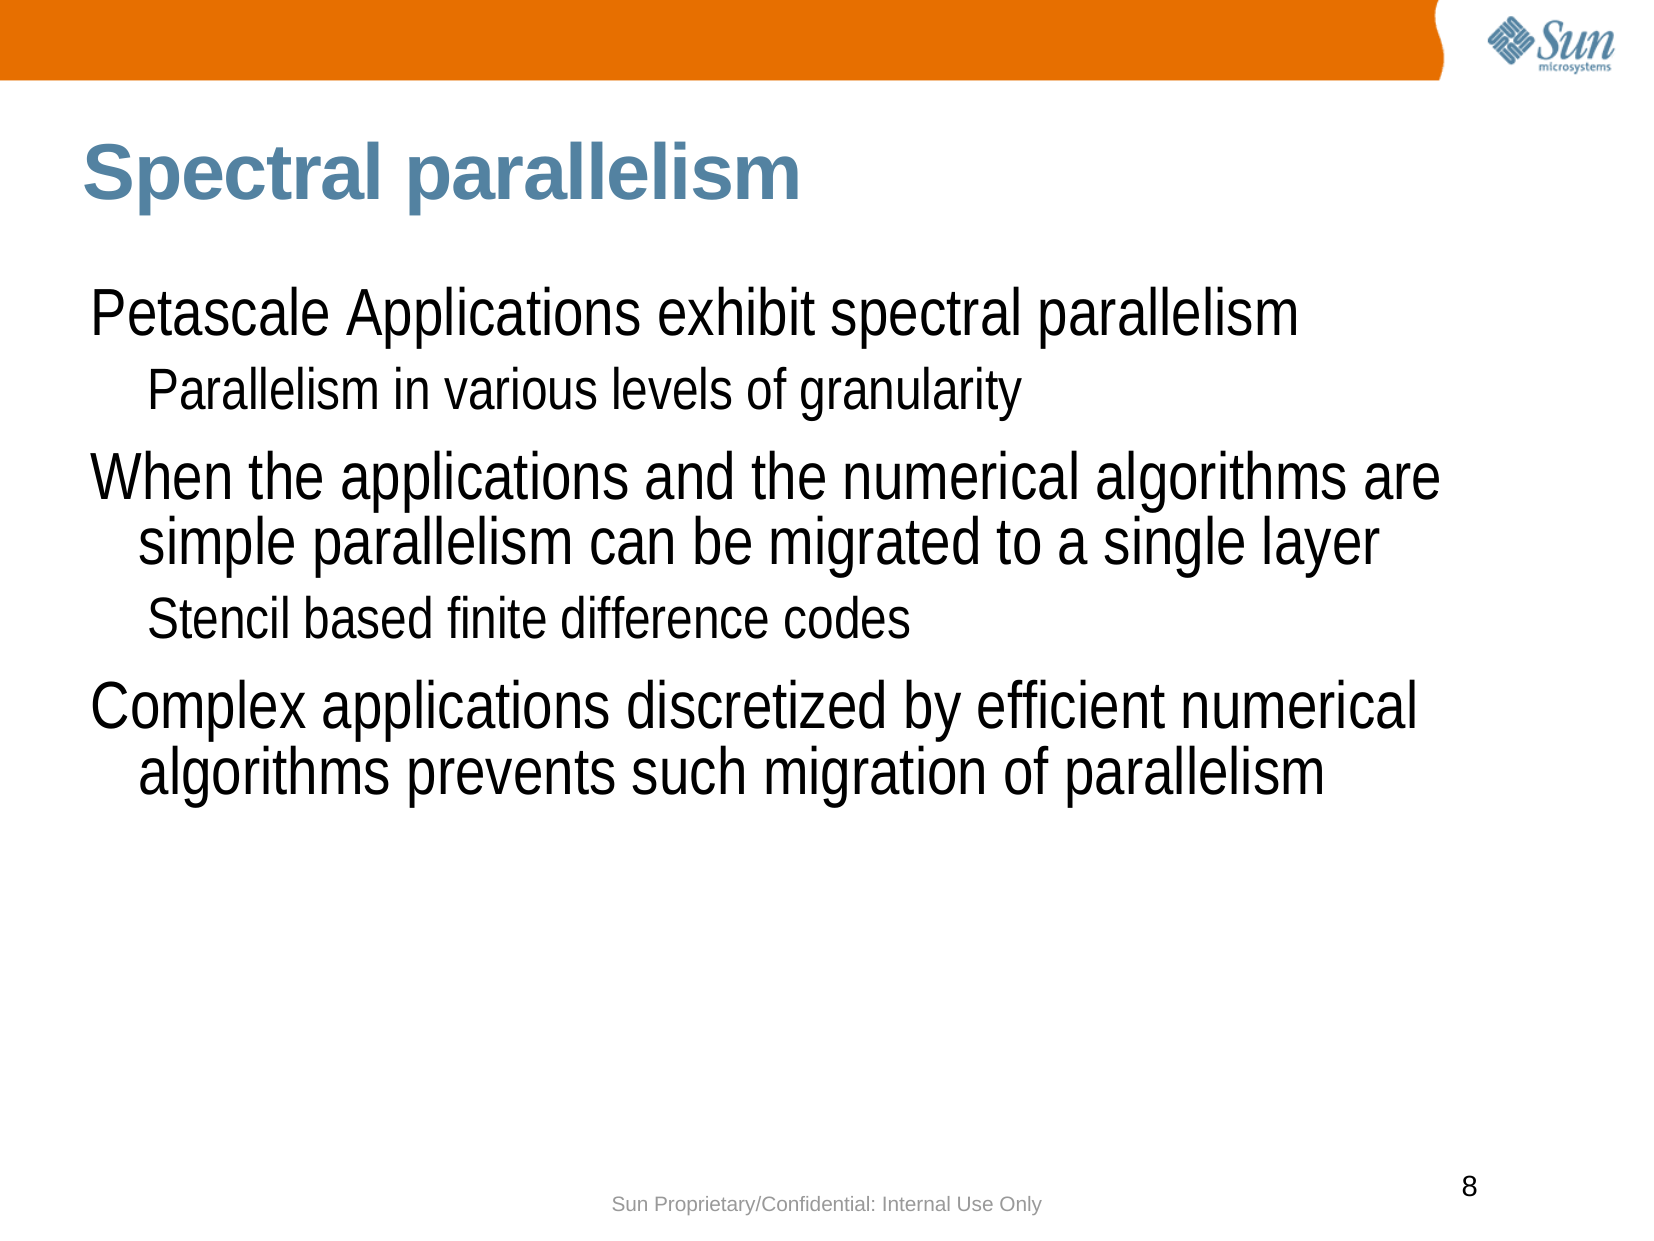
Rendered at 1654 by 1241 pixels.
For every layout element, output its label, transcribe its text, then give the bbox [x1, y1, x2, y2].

picture [0, 0, 1654, 83]
title Spectral parallelism [82, 135, 1585, 251]
list Petascale Applications exhibit spectral parallelism Parallelism in various levels of granularity When the applications and the numerical algorithms are simple parallelism can be migrated to a single layer Stencil based finite difference codes Complex applications discretized by efficient numerical algorithms prevents such migration of parallelism [71, 283, 1545, 1121]
